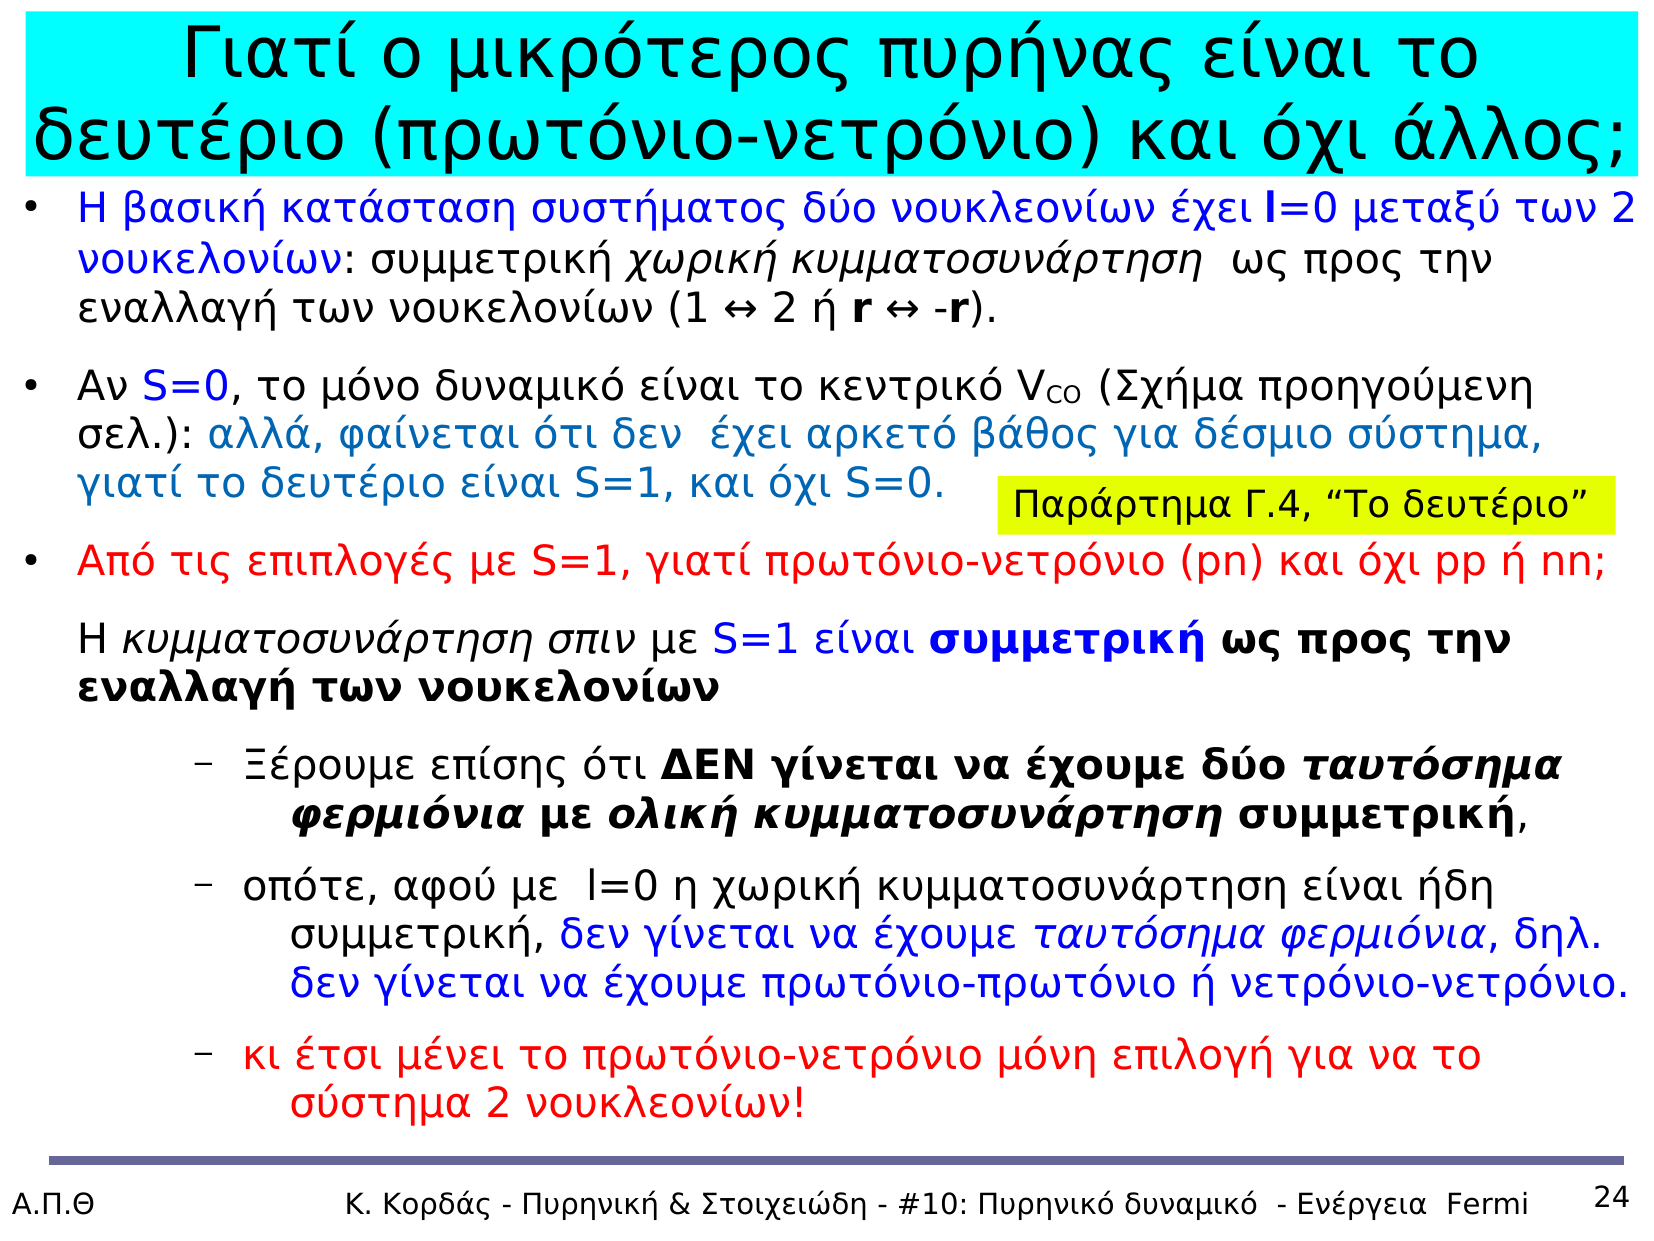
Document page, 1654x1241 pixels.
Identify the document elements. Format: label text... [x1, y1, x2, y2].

list Η βασική κατάσταση συστήματος δύο νουκλεονίων έχει l=0 μεταξύ των 2 νουκελονίων: συμμετρική χωρική κυμματοσυνάρτηση ως προς την εναλλαγή των νουκελονίων (1 ↔ 2 ή r ↔ -r). Αν S=0, το μόνο δυναμικό είναι το κεντρικό VCO (Σχήμα προηγούμενη σελ.): αλλά, φαίνεται ότι δεν έχει αρκετό βάθος για δέσμιο σύστημα, γιατί το δευτέριο είναι S=1, και όχι S=0. Από τις επιπλογές με S=1, γιατί πρωτόνιο-νετρόνιο (pn) και όχι pp ή nn; H κυμματοσυνάρτηση σπιν με S=1 είναι συμμετρική ως προς την εναλλαγή των νουκελονίων Ξέρουμε επίσης ότι ΔΕΝ γίνεται να έχουμε δύο ταυτόσημα φερμιόνια με ολική κυμματοσυνάρτηση συμμετρική, οπότε, αφού με l=0 η χωρική κυμματοσυνάρτηση είναι ήδη συμμετρική, δεν γίνεται να έχουμε ταυτόσημα φερμιόνια, δηλ. δεν γίνεται να έχουμε πρωτόνιο-πρωτόνιο ή νετρόνιο-νετρόνιο. κι έτσι μένει το πρωτόνιο-νετρόνιο μόνη επιλογή για να το σύστημα 2 νουκλεονίων! [5, 178, 1642, 1200]
text_box Παράρτημα Γ.4, “Το δευτέριο” [997, 475, 1616, 535]
title Γιατί ο μικρότερος πυρήνας είναι το δευτέριο (πρωτόνιο-νετρόνιο) και όχι άλλος; [25, 11, 1639, 177]
